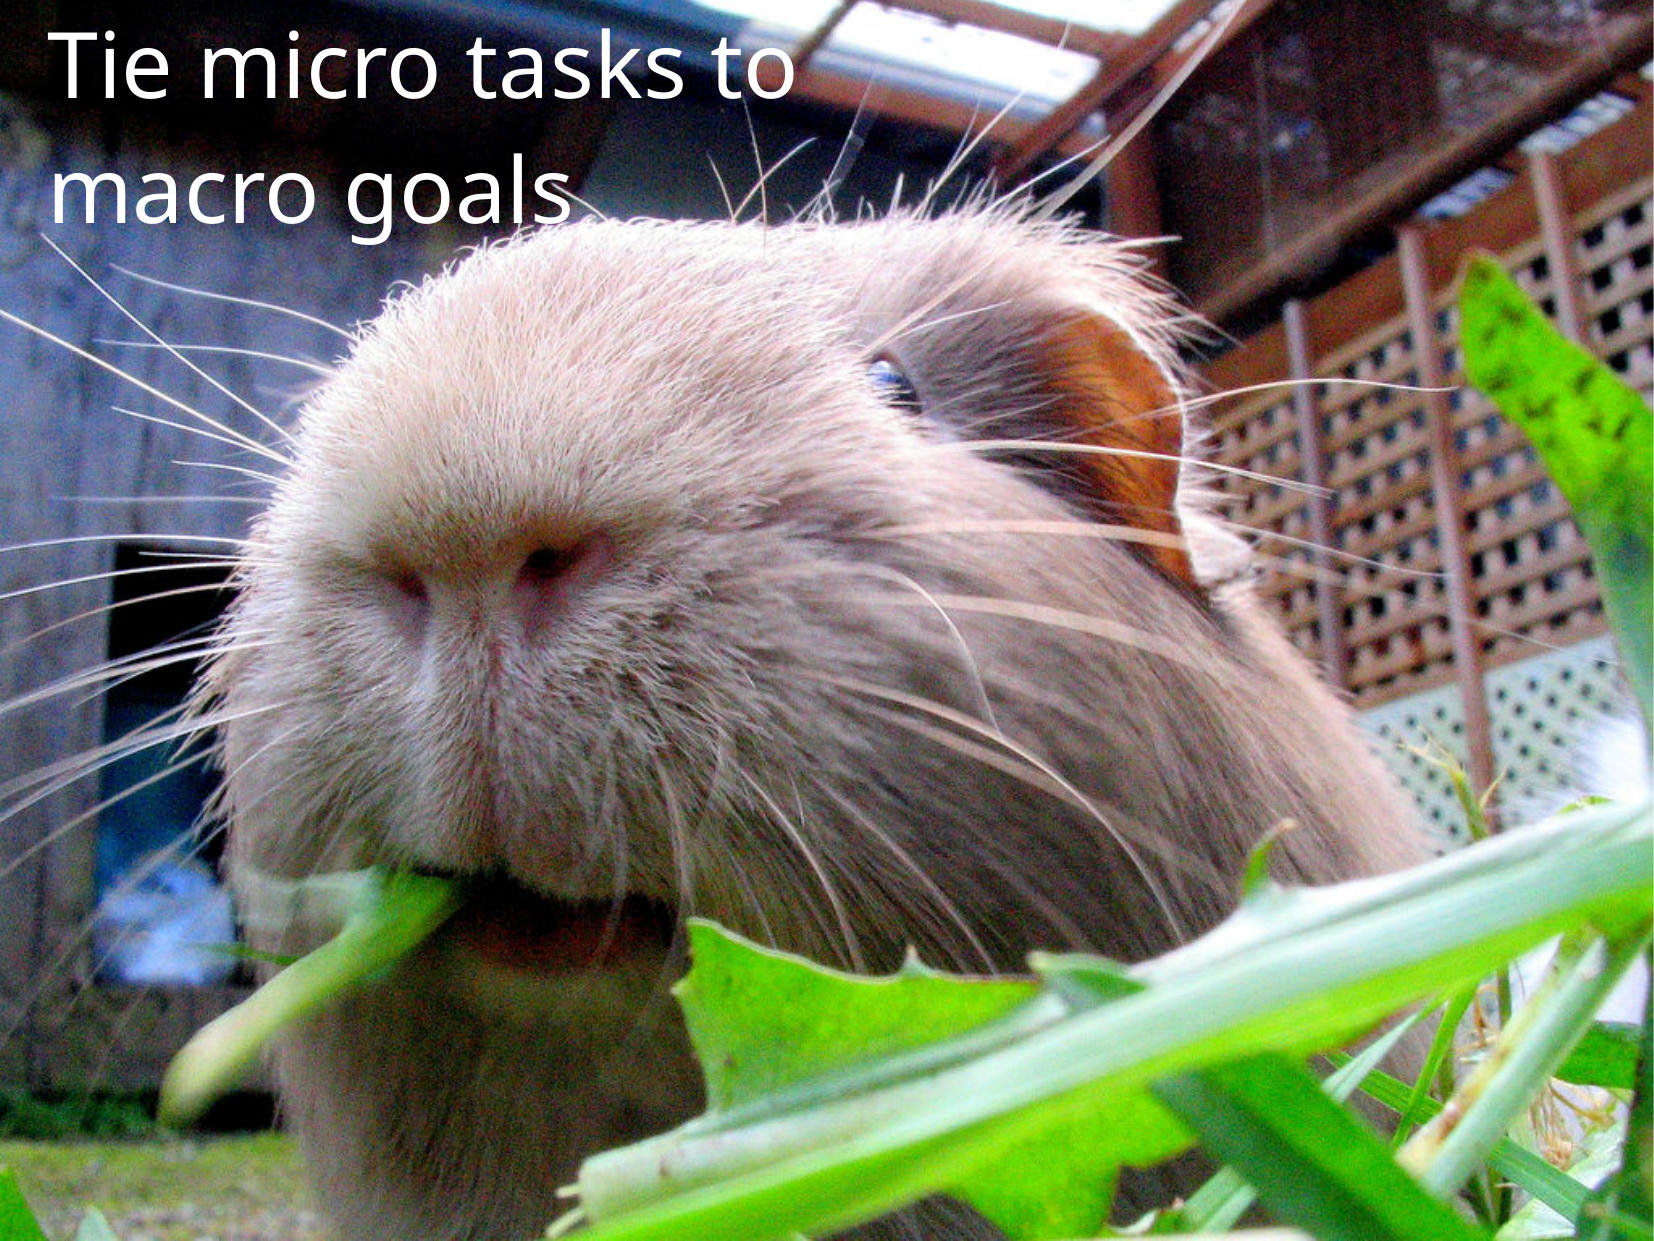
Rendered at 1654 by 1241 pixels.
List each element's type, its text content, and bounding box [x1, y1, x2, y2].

subtitle Tie micro tasks to macro goals [47, 14, 969, 237]
picture [0, 0, 1654, 1241]
